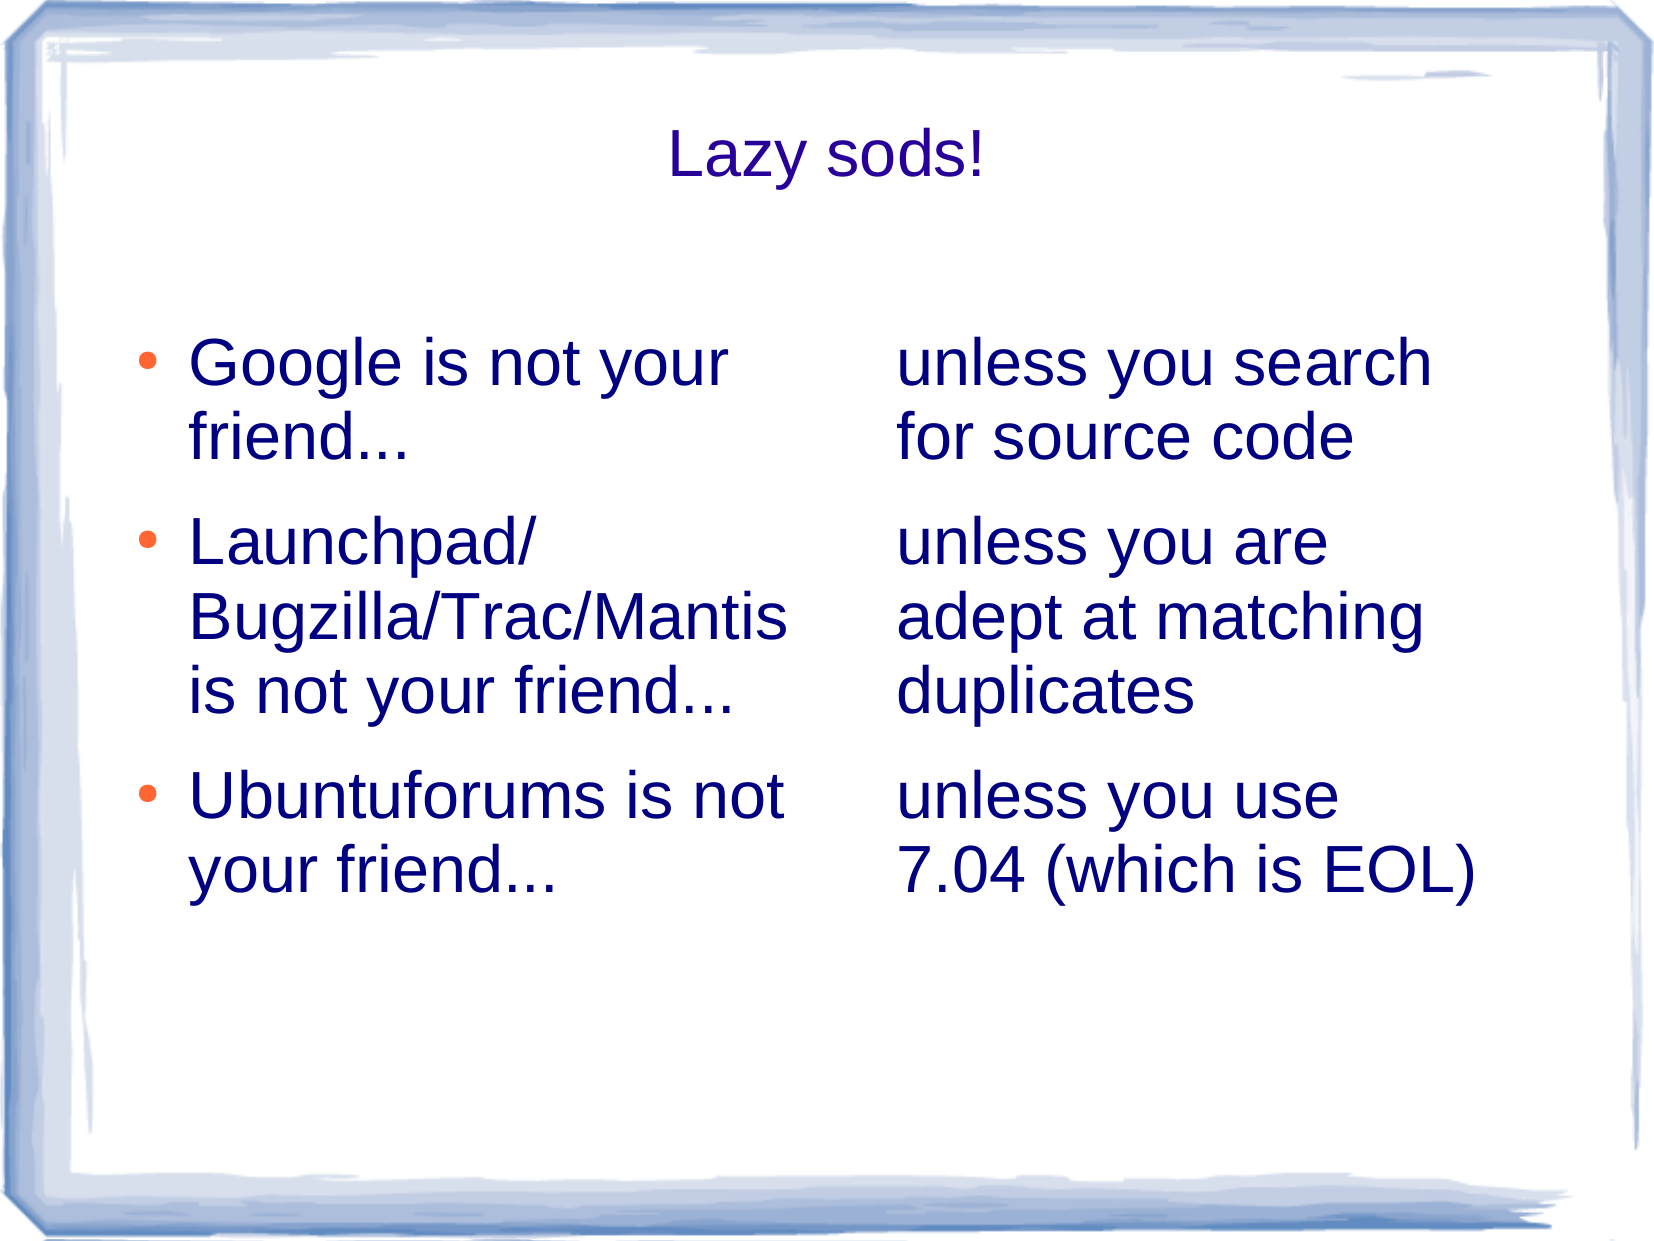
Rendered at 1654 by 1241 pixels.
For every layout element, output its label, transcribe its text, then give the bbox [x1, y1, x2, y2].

picture [0, 0, 1654, 1241]
list unless you search for source code unless you are adept at matching duplicates unless you use 7.04 (which is EOL) [825, 324, 1489, 1129]
title Lazy sods! [82, 49, 1571, 257]
list Google is not your friend... Launchpad/Bugzilla/Trac/Mantis is not your friend... Ubuntuforums is not your friend... [118, 324, 827, 1144]
